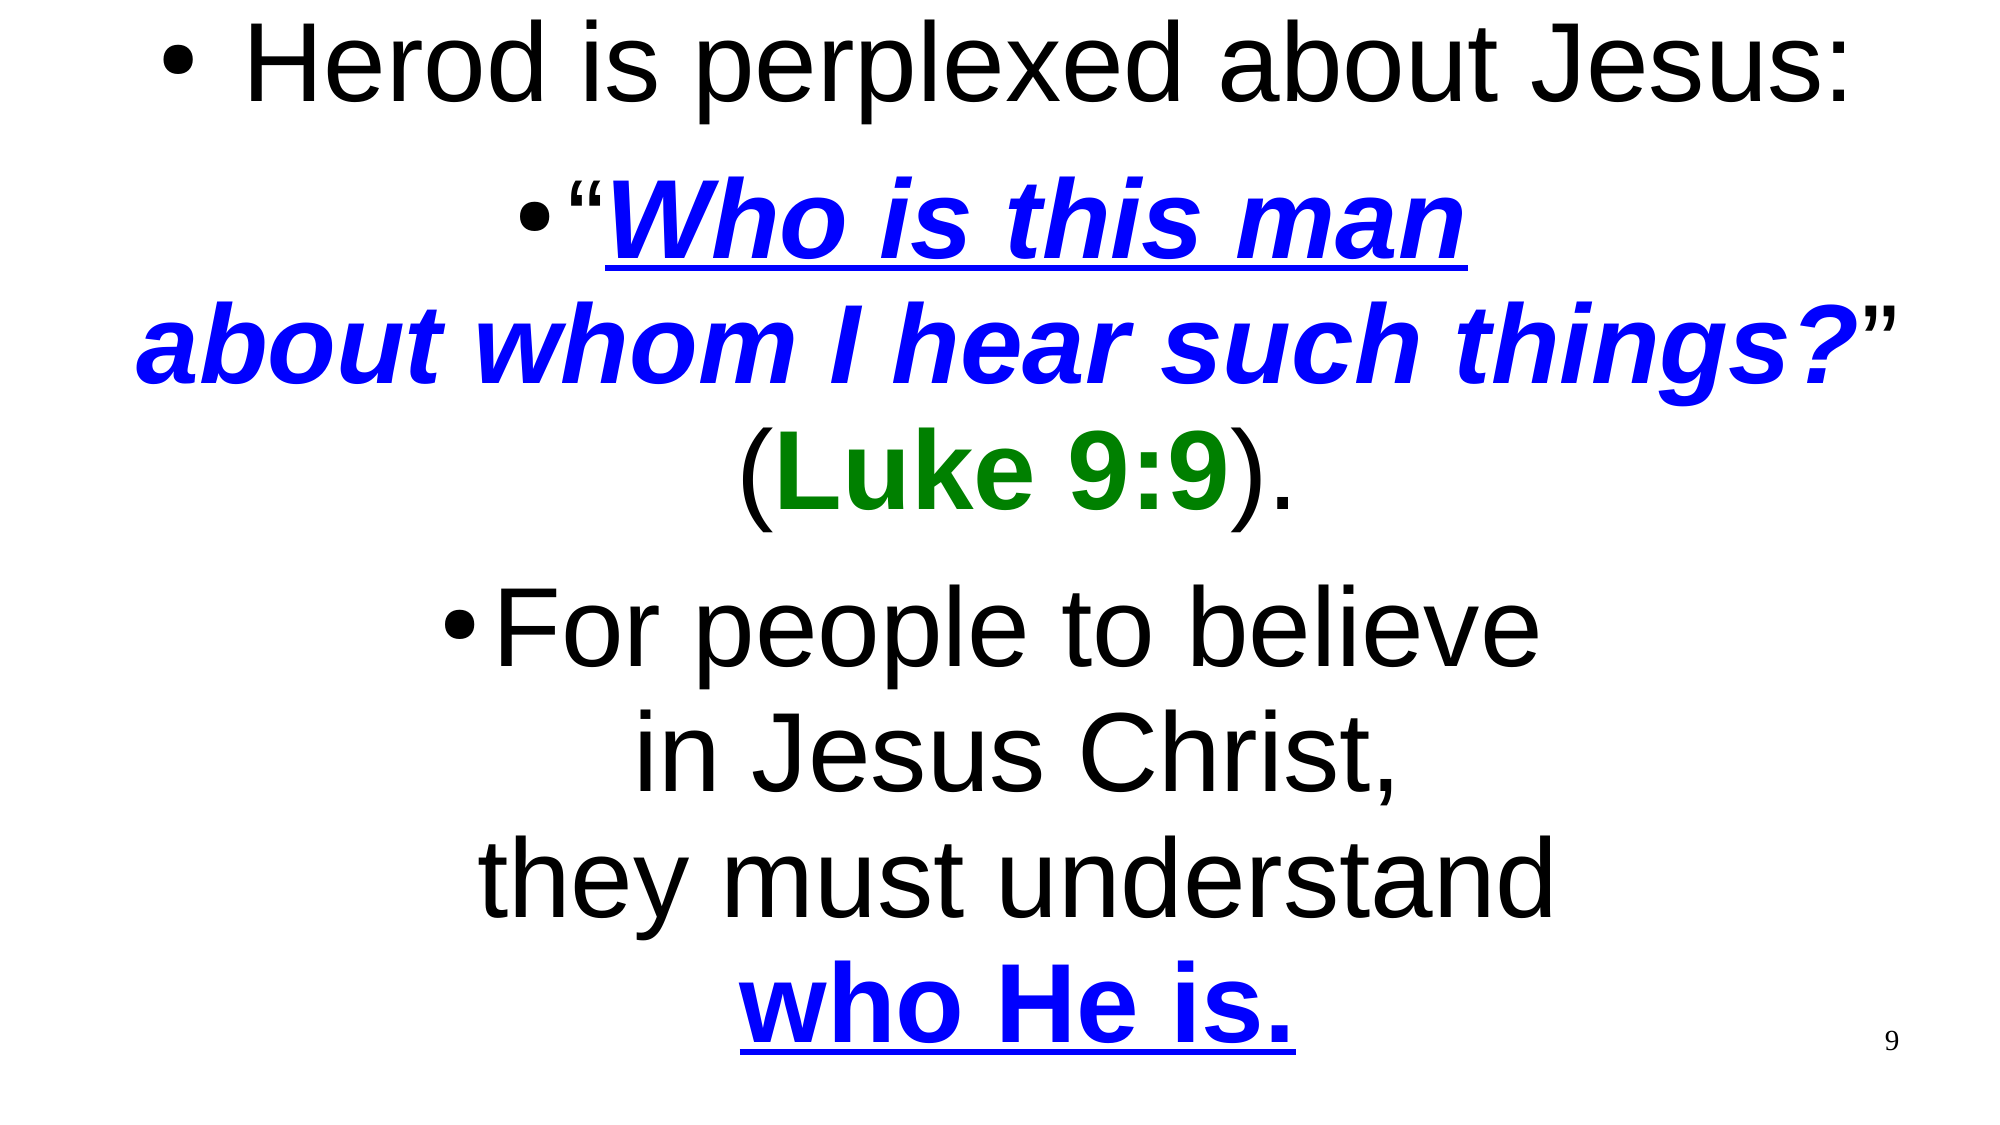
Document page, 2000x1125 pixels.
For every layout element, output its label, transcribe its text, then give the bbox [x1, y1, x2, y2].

list Herod is perplexed about Jesus: “Who is this man about whom I hear such things?” (Luke 9:9). For people to believe in Jesus Christ, they must understand who He is. [0, 0, 1996, 1123]
